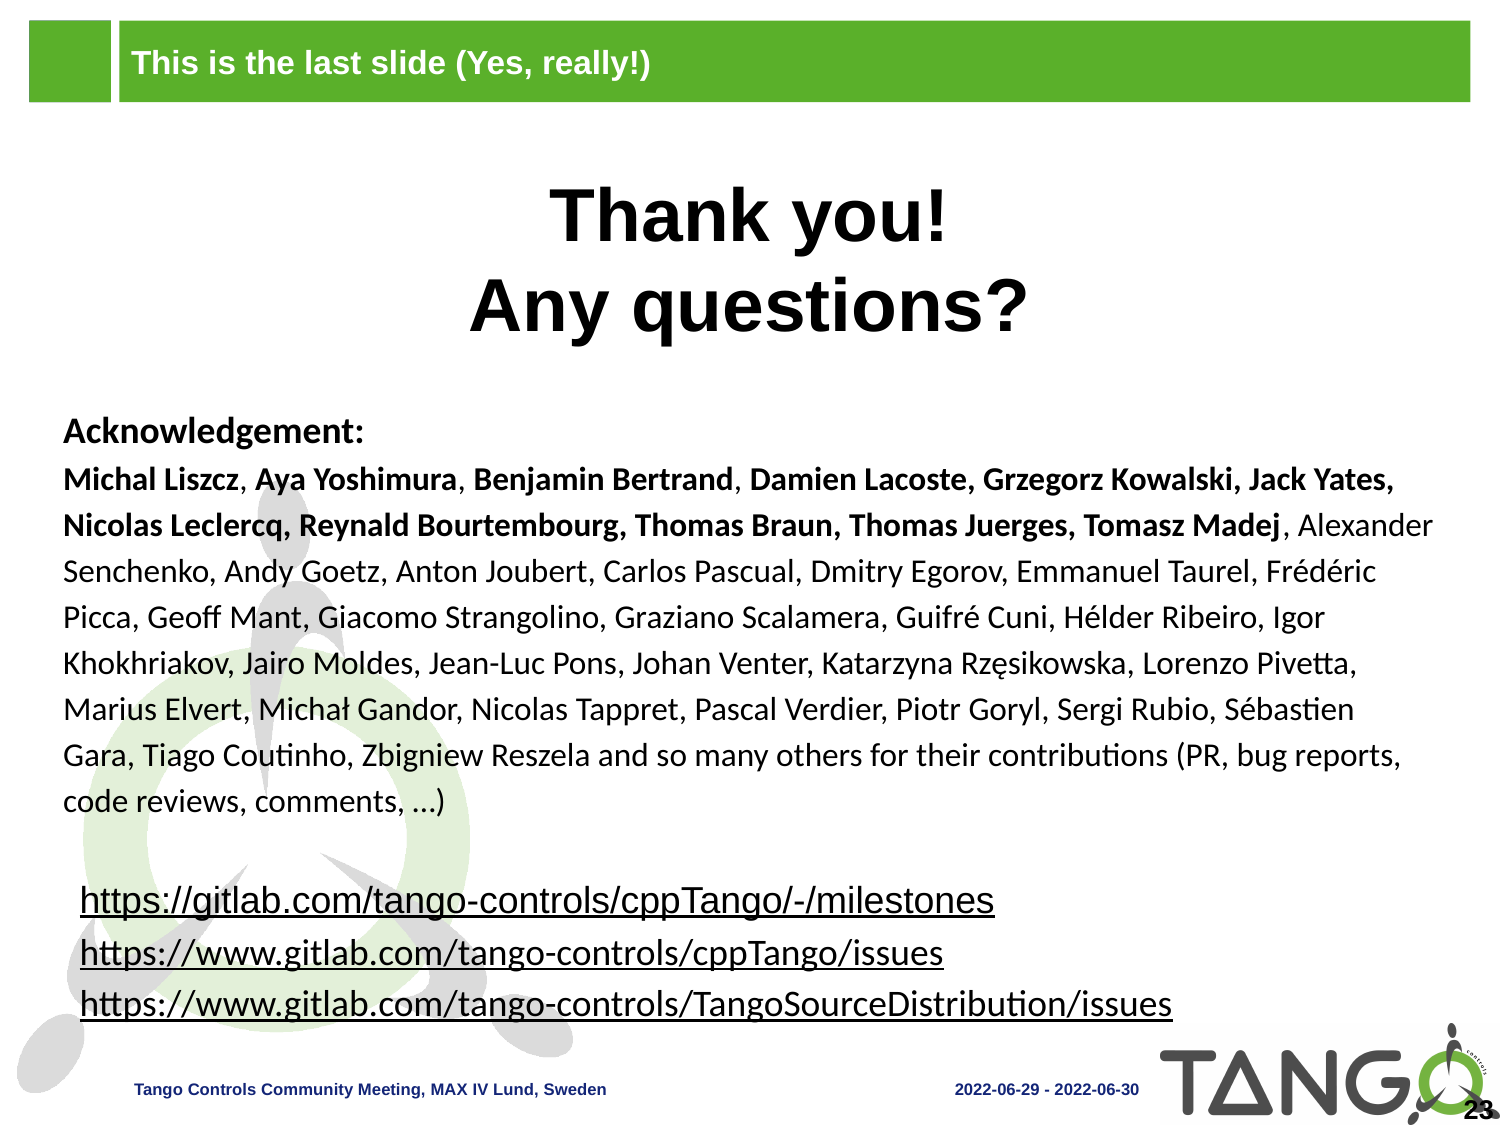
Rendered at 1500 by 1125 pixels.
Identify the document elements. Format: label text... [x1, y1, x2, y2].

picture [1436, 1023, 1500, 1125]
slide_number <number> [1403, 1038, 1494, 1125]
text_box Acknowledgement: Michal Liszcz, Aya Yoshimura, Benjamin Bertrand, Damien Lacoste, Grzegorz Kowalski, Jack Yates, Nicolas Leclercq, Reynald Bourtembourg, Thomas Braun, Thomas Juerges, Tomasz Madej, Alexander Senchenko, Andy Goetz, Anton Joubert, Carlos Pascual, Dmitry Egorov, Emmanuel Taurel, Frédéric Picca, Geoff Mant, Giacomo Strangolino, Graziano Scalamera, Guifré Cuni, Hélder Ribeiro, Igor Khokhriakov, Jairo Moldes, Jean-Luc Pons, Johan Venter, Katarzyna Rzęsikowska, Lorenzo Pivetta, Marius Elvert, Michał Gandor, Nicolas Tappret, Pascal Verdier, Piotr Goryl, Sergi Rubio, Sébastien Gara, Tiago Coutinho, Zbigniew Reszela and so many others for their contributions (PR, bug reports, code reviews, comments, …) [48, 384, 1452, 834]
text_box Thank you! Any questions? [373, 151, 1127, 362]
title This is the last slide (Yes, really!) [119, 20, 1471, 103]
picture [1160, 1040, 1403, 1125]
picture [17, 480, 573, 1093]
text_box https://gitlab.com/tango-controls/cppTango/-/milestones https://www.gitlab.com/tango-controls/cppTango/issues https://www.gitlab.com/tango-controls/TangoSourceDistribution/issues [64, 854, 1436, 1040]
